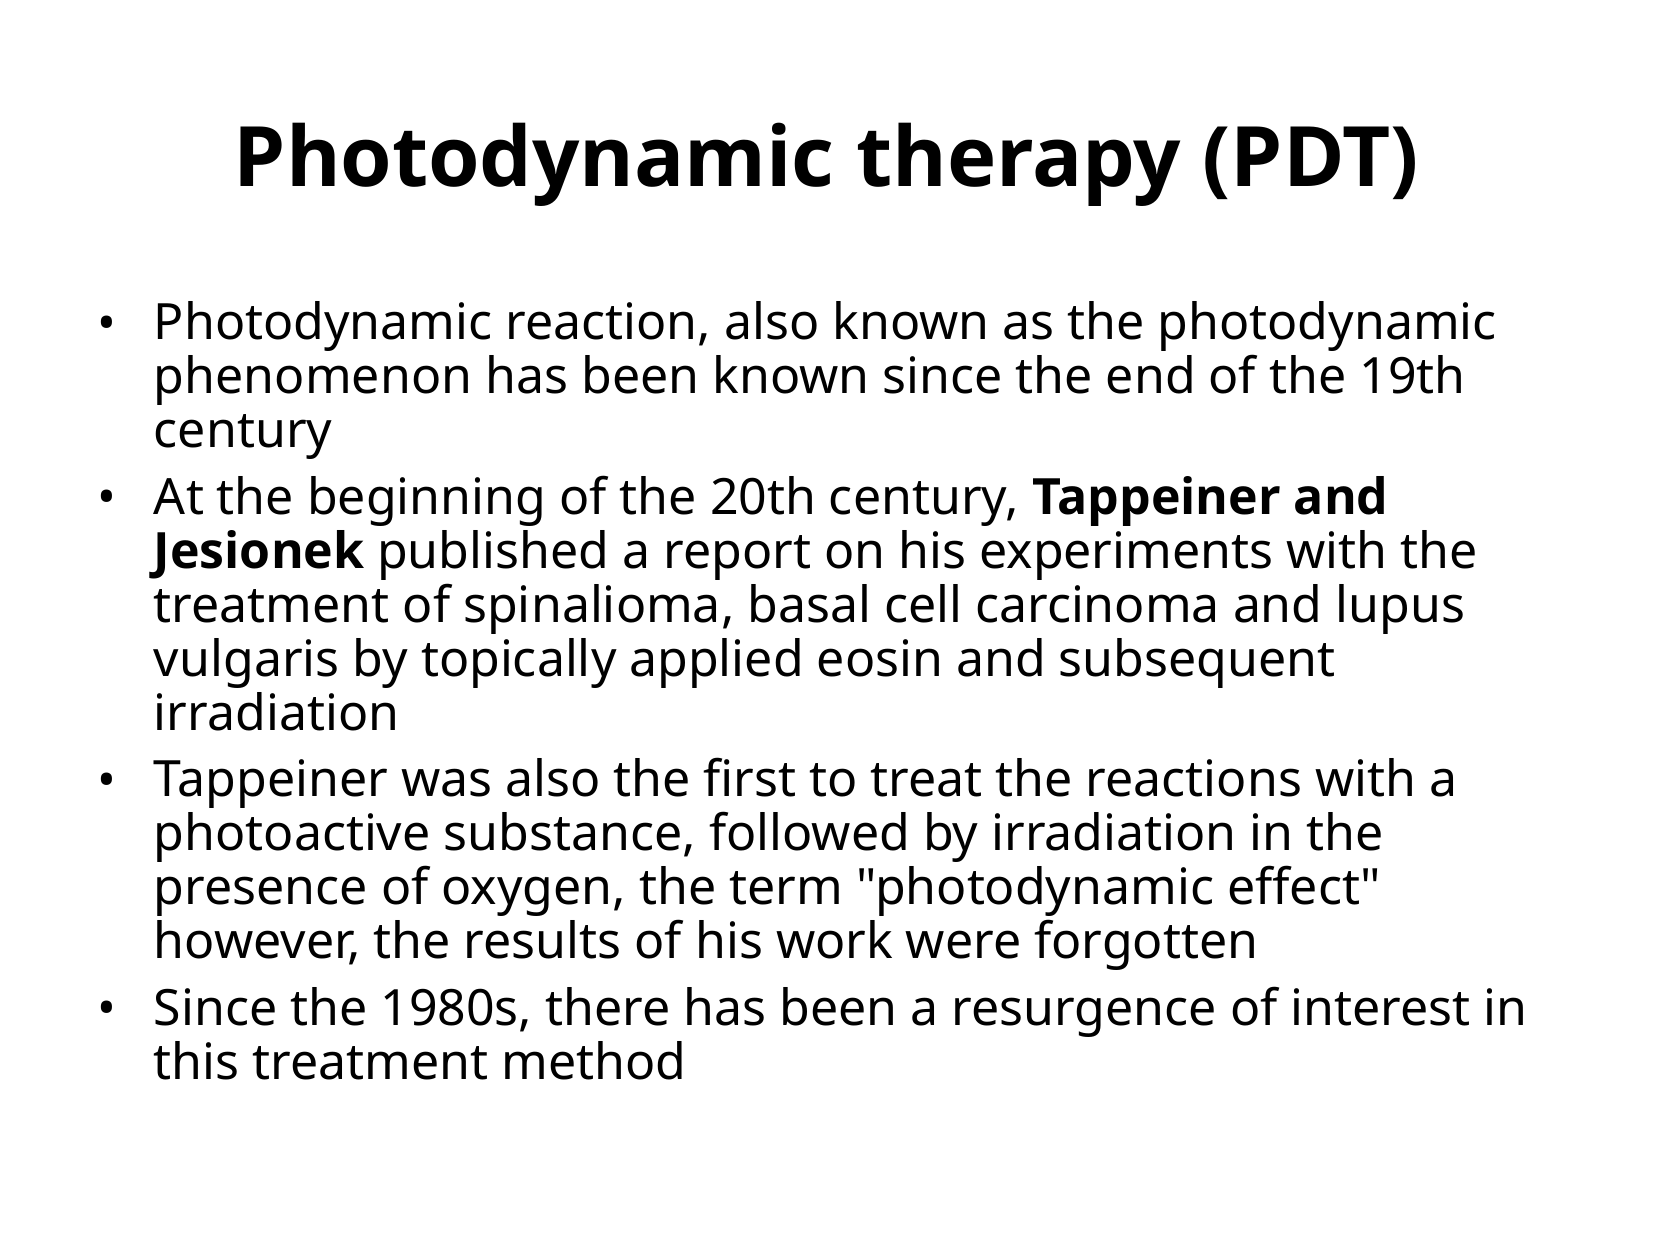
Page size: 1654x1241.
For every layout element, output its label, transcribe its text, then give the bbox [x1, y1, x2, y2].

title Photodynamic therapy (PDT) [82, 49, 1571, 257]
list Photodynamic reaction, also known as the photodynamic phenomenon has been known since the end of the 19th century At the beginning of the 20th century, Tappeiner and Jesionek published a report on his experiments with the treatment of spinalioma, basal cell carcinoma and lupus vulgaris by topically applied eosin and subsequent irradiation Tappeiner was also the first to treat the reactions with a photoactive substance, followed by irradiation in the presence of oxygen, the term "photodynamic effect" however, the results of his work were forgotten Since the 1980s, there has been a resurgence of interest in this treatment method [82, 289, 1571, 1108]
